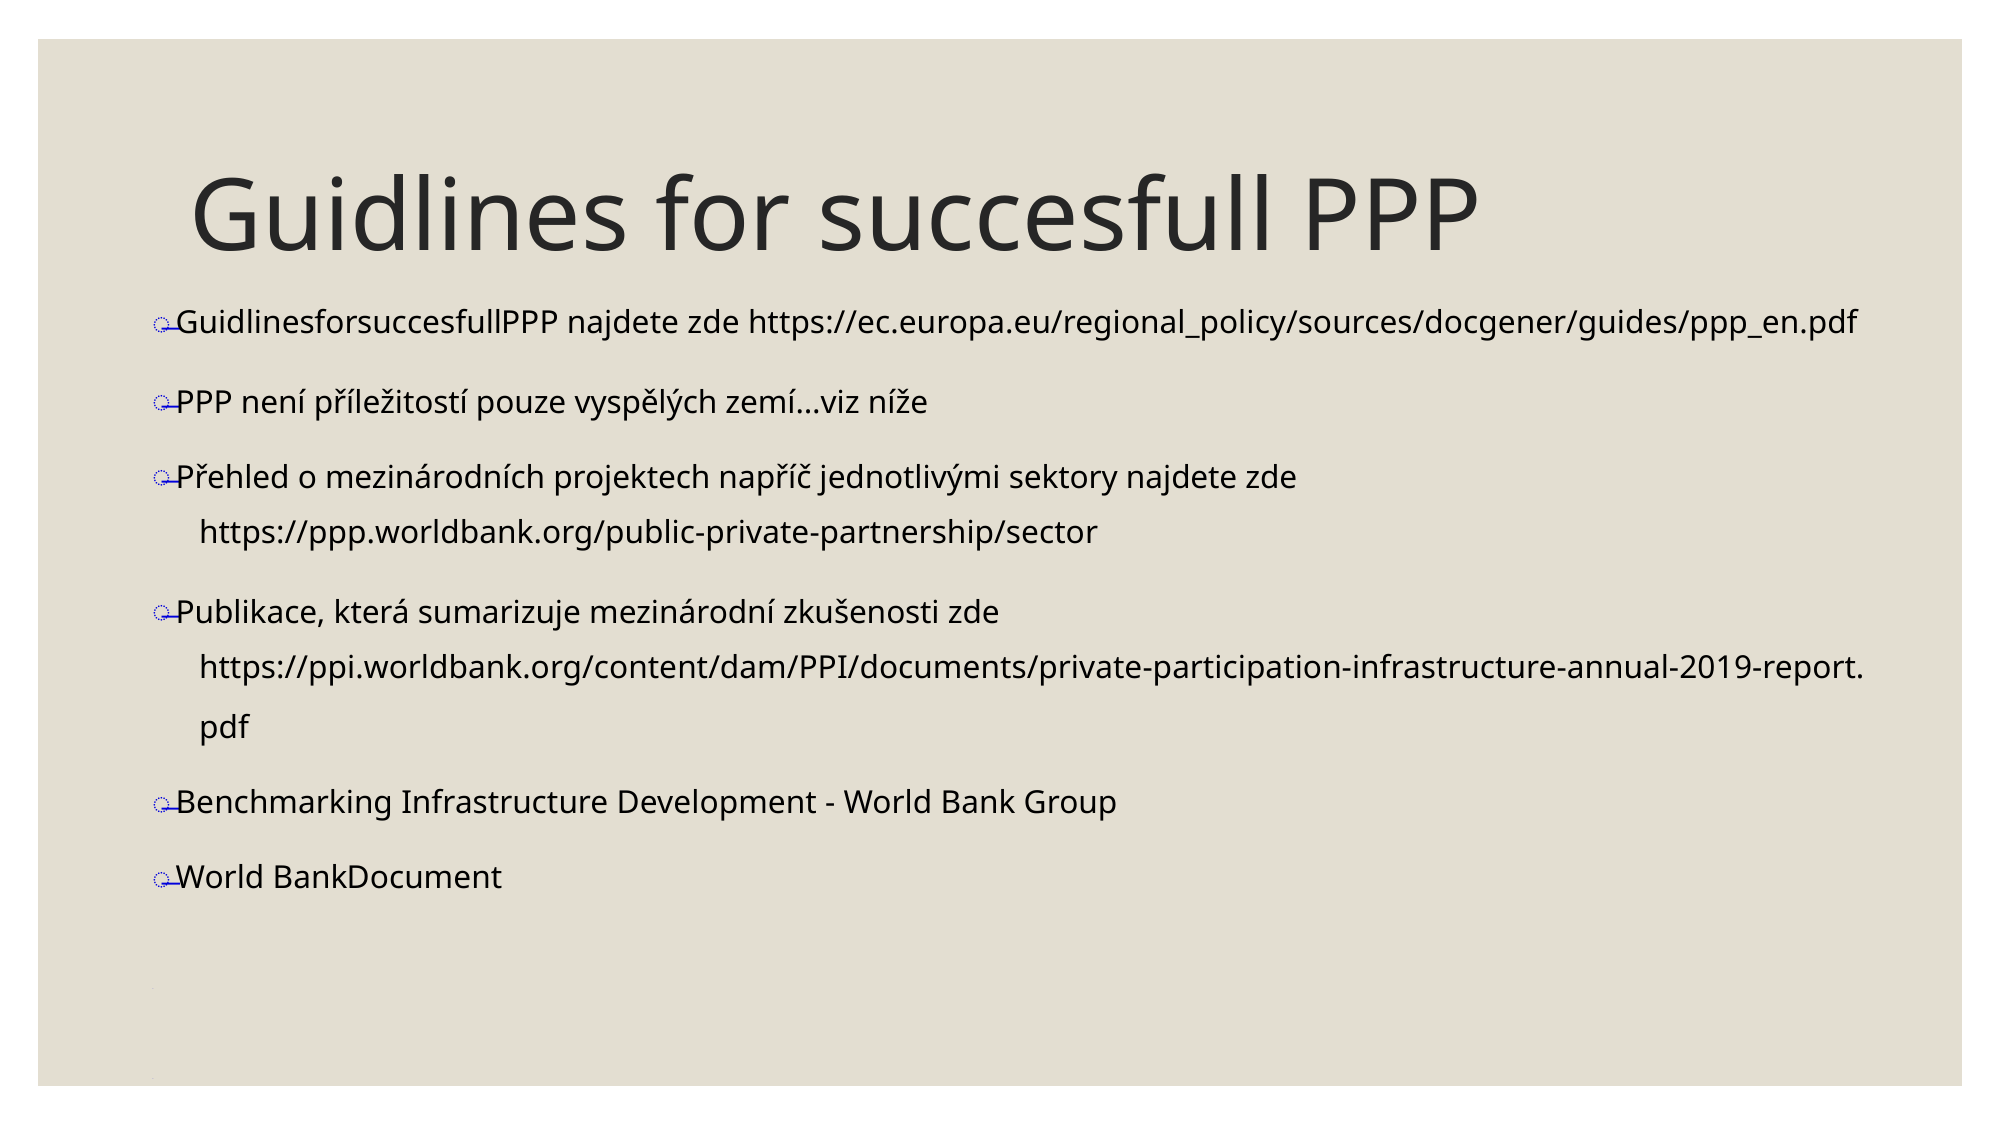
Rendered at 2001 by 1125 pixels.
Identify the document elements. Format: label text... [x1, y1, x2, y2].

list Guidlines for succesfull PPP najdete zde https://ec.europa.eu/regional_policy/sources/docgener/guides/ppp_en.pdf PPP není příležitostí pouze vyspělých zemí…viz níže Přehled o mezinárodních projektech napříč jednotlivými sektory najdete zde https://ppp.worldbank.org/public-private-partnership/sector Publikace, která sumarizuje mezinárodní zkušenosti zde https://ppi.worldbank.org/content/dam/PPI/documents/private-participation-infrastructure-annual-2019-report.pdf Benchmarking Infrastructure Development - World Bank Group World Bank Document [118, 277, 1883, 957]
title Guidlines for succesfull PPP [174, 105, 1825, 277]
